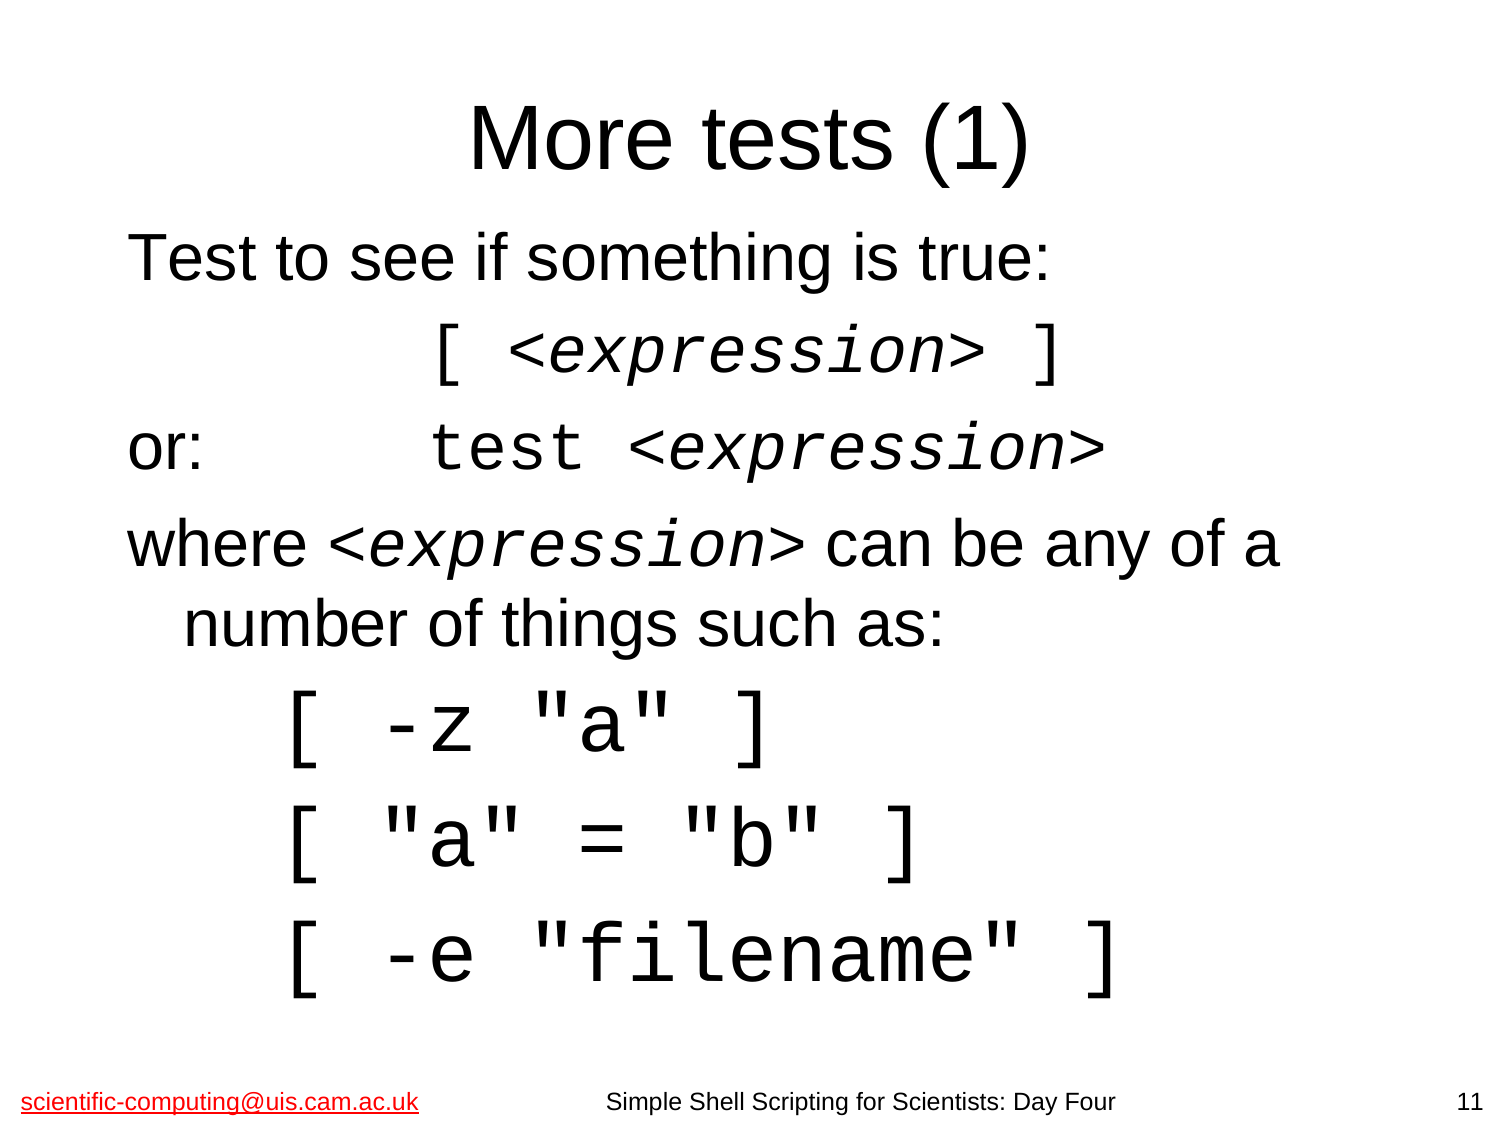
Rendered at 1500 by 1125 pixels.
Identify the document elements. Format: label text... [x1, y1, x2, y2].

list Test to see if something is true: [ <expression> ] or: test <expression> where <expression> can be any of a number of things such as: [ -z "a" ] [ "a" = "b" ] [ -e "filename" ] [112, 212, 1388, 1051]
title More tests (1) [112, 78, 1388, 197]
